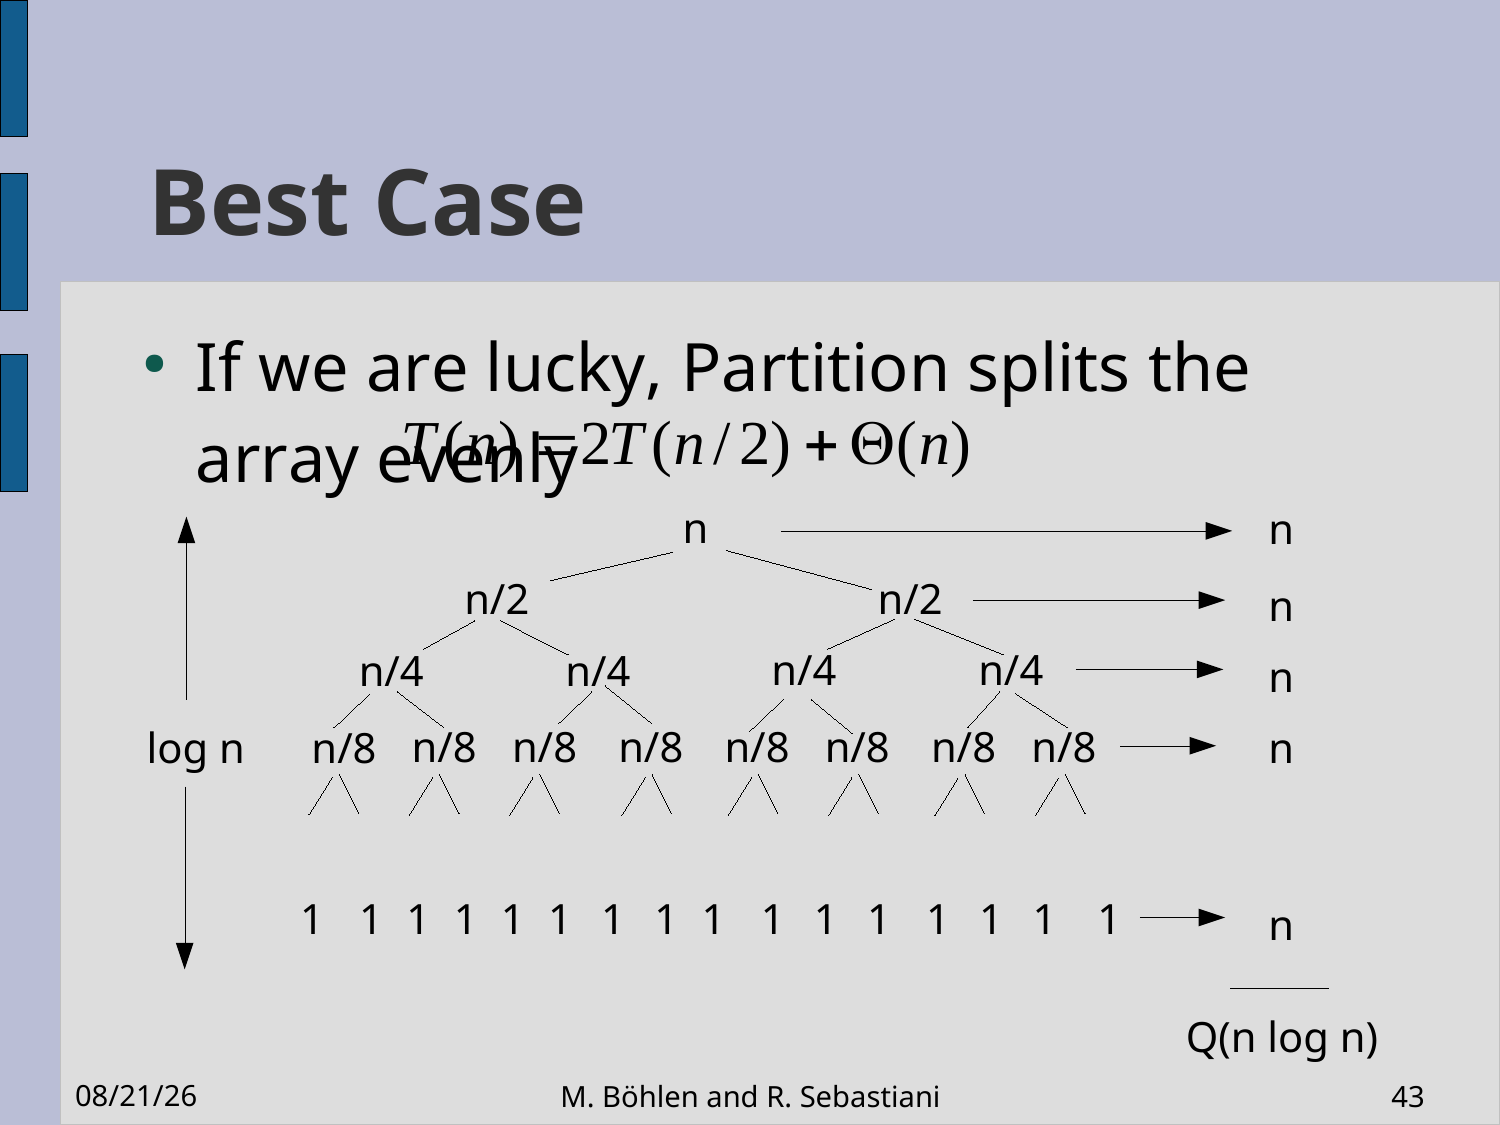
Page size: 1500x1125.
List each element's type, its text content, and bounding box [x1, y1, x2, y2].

text_box n/2 [449, 562, 547, 628]
text_box n/2 [862, 562, 960, 628]
text_box n [667, 491, 722, 557]
text_box 1 [639, 882, 693, 948]
text_box n/4 [550, 634, 648, 700]
text_box 1 [1018, 882, 1071, 948]
text_box 1 [586, 882, 639, 948]
text_box n/4 [343, 634, 441, 700]
text_box n/4 [756, 633, 854, 699]
text_box n [1253, 640, 1308, 706]
text_box n/8 [916, 710, 1014, 776]
text_box n [1253, 888, 1308, 954]
text_box 1 [693, 882, 740, 948]
chart [396, 410, 981, 491]
text_box log n [131, 711, 253, 777]
text_box 1 [344, 882, 391, 948]
text_box 1 [486, 882, 533, 948]
text_box n/8 [709, 710, 807, 776]
text_box n [1253, 569, 1308, 635]
text_box n/8 [296, 710, 394, 776]
text_box 1 [853, 882, 906, 948]
text_box n/8 [396, 710, 494, 776]
text_box 1 [745, 882, 799, 948]
text_box n/8 [810, 710, 907, 776]
list If we are lucky, Partition splits the array evenly [110, 312, 1392, 1037]
text_box n [1253, 711, 1308, 777]
text_box 1 [285, 882, 339, 948]
text_box 1 [799, 882, 853, 948]
text_box 1 [911, 882, 965, 948]
text_box n [1253, 492, 1308, 558]
text_box Q(n log n) [1171, 1000, 1394, 1071]
text_box n/8 [497, 710, 594, 776]
text_box n/8 [1016, 710, 1114, 776]
title Best Case [110, 67, 1392, 271]
text_box n/8 [603, 710, 701, 776]
text_box 1 [1082, 882, 1136, 948]
text_box 1 [965, 882, 1018, 948]
text_box 1 [391, 882, 438, 948]
text_box 1 [533, 882, 586, 948]
text_box 1 [438, 882, 486, 948]
text_box n/4 [963, 633, 1061, 699]
